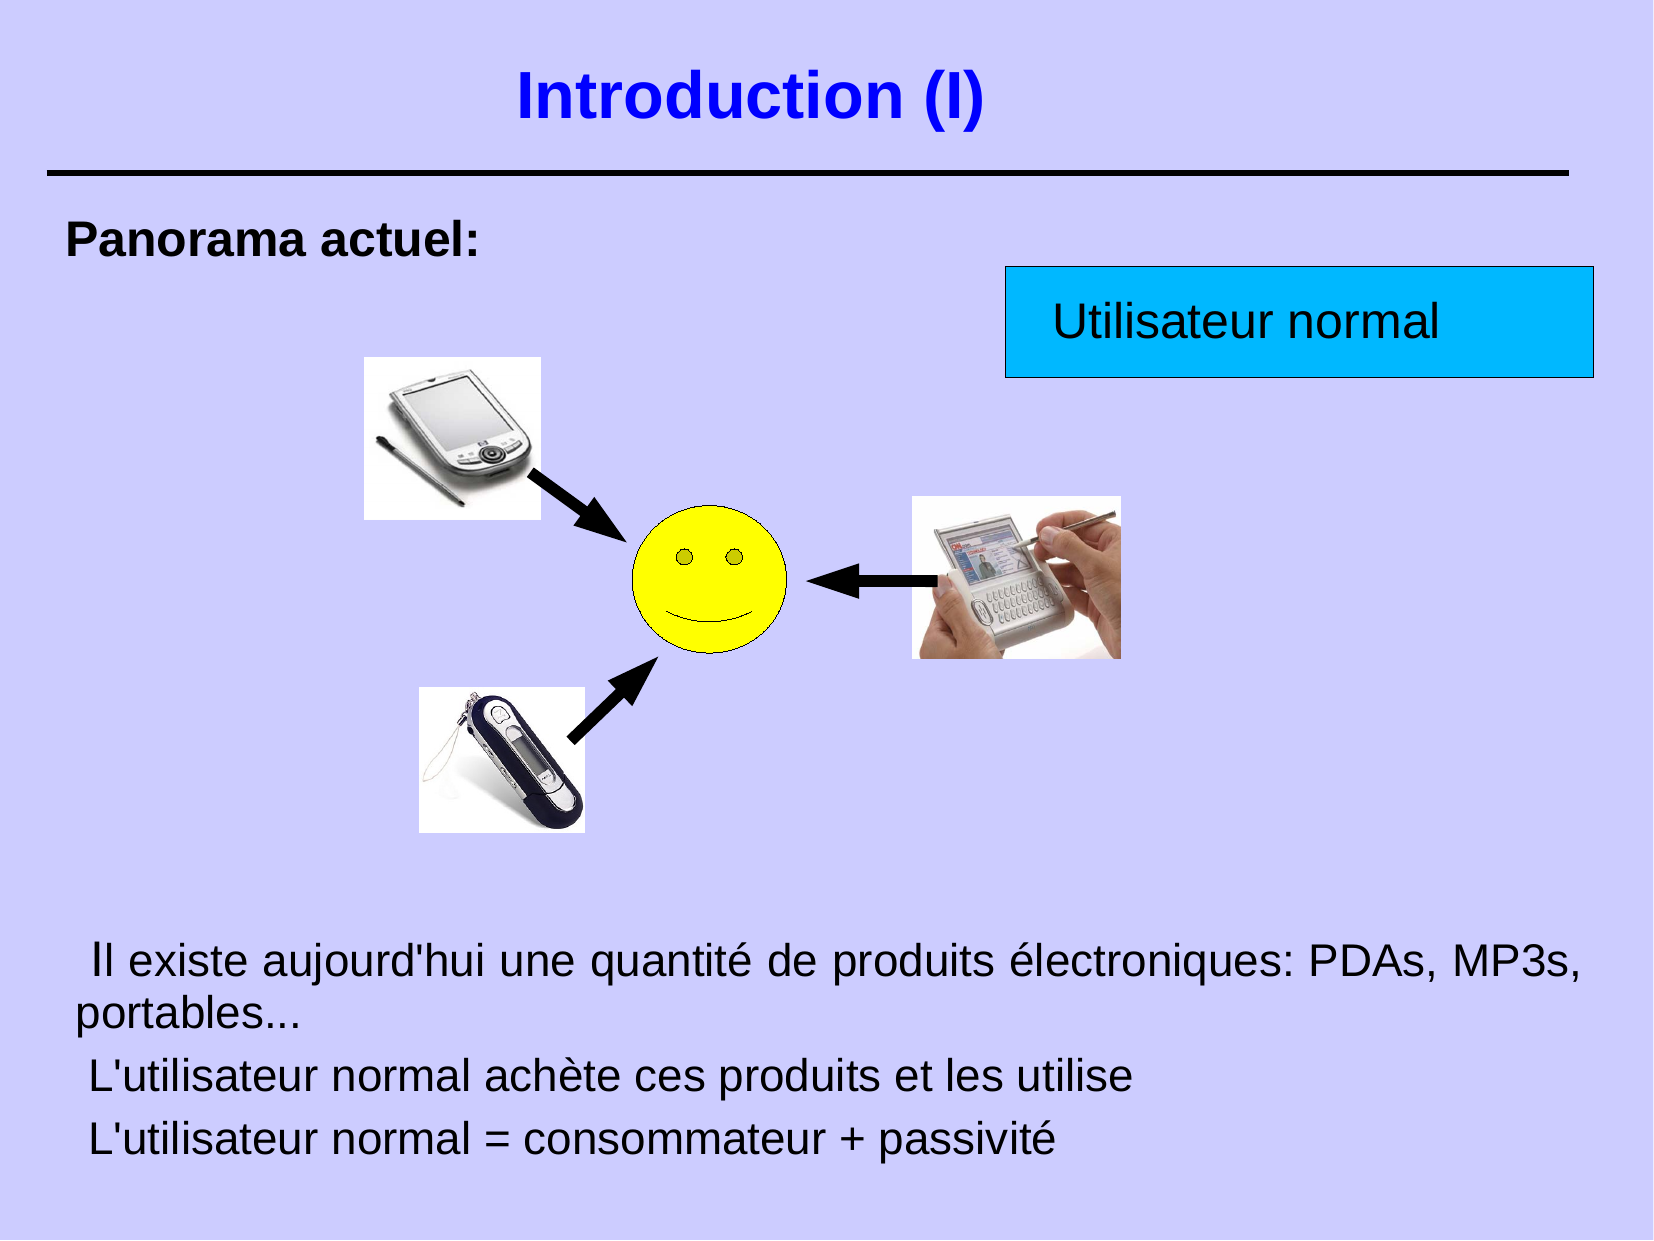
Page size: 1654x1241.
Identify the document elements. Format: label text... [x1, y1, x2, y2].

picture [912, 496, 1121, 659]
picture [364, 357, 541, 520]
text_box Il existe aujourd'hui une quantité de produits électroniques: PDAs, MP3s, portables... L'utilisateur normal achète ces produits et les utilise L'utilisateur normal = consommateur + passivité [75, 930, 1610, 1190]
text_box Utilisateur normal [1038, 293, 1554, 367]
title Introduction (I) [114, 0, 1390, 170]
text_box [1005, 266, 1594, 378]
picture [419, 687, 585, 833]
text_box Panorama actuel: [52, 210, 536, 328]
text_box [632, 505, 787, 654]
